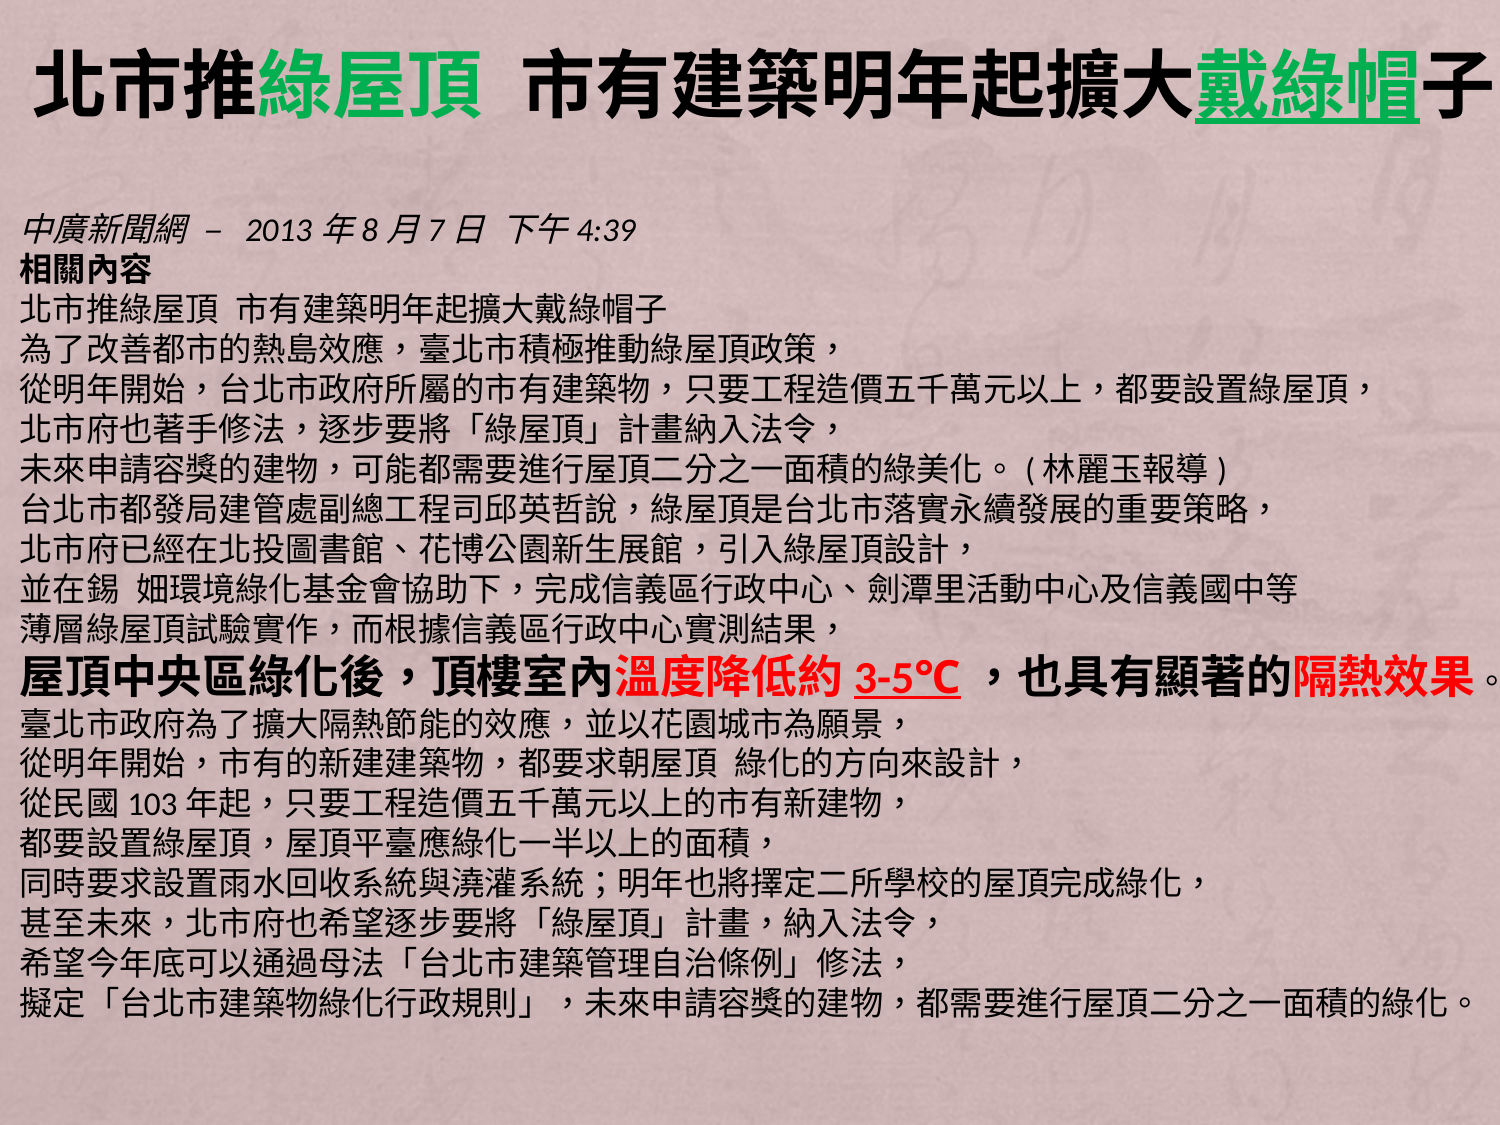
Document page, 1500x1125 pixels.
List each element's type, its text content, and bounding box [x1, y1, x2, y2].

picture [0, 0, 1500, 1125]
text_box 北市推綠屋頂 市有建築明年起擴大戴綠帽子 [17, 29, 1500, 200]
text_box 中廣新聞網 – 2013年8月7日 下午4:39 相關內容 北市推綠屋頂 市有建築明年起擴大戴綠帽子 為了改善都市的熱島效應，臺北市積極推動綠屋頂政策， 從明年開始，台北市政府所屬的市有建築物，只要工程造價五千萬元以上，都要設置綠屋頂， 北市府也著手修法，逐步要將「綠屋頂」計畫納入法令， 未來申請容獎的建物，可能都需要進行屋頂二分之一面積的綠美化。(林麗玉報導) 台北市都發局建管處副總工程司邱英哲說，綠屋頂是台北市落實永續發展的重要策略， 北市府已經在北投圖書館、花博公園新生展館，引入綠屋頂設計， 並在錫 㚼環境綠化基金會協助下，完成信義區行政中心、劍潭里活動中心及信義國中等 薄層綠屋頂試驗實作，而根據信義區行政中心實測結果， 屋頂中央區綠化後，頂樓室內溫度降低約3-5℃，也具有顯著的隔熱效果。 臺北市政府為了擴大隔熱節能的效應，並以花園城市為願景， 從明年開始，市有的新建建築物，都要求朝屋頂 綠化的方向來設計， 從民國103年起，只要工程造價五千萬元以上的市有新建物， 都要設置綠屋頂，屋頂平臺應綠化一半以上的面積， 同時要求設置雨水回收系統與澆灌系統；明年也將擇定二所學校的屋頂完成綠化， 甚至未來，北市府也希望逐步要將「綠屋頂」計畫，納入法令， 希望今年底可以通過母法「台北市建築管理自治條例」修法， 擬定「台北市建築物綠化行政規則」，未來申請容獎的建物，都需要進行屋頂二分之一面積的綠化。 [4, 200, 1500, 1030]
